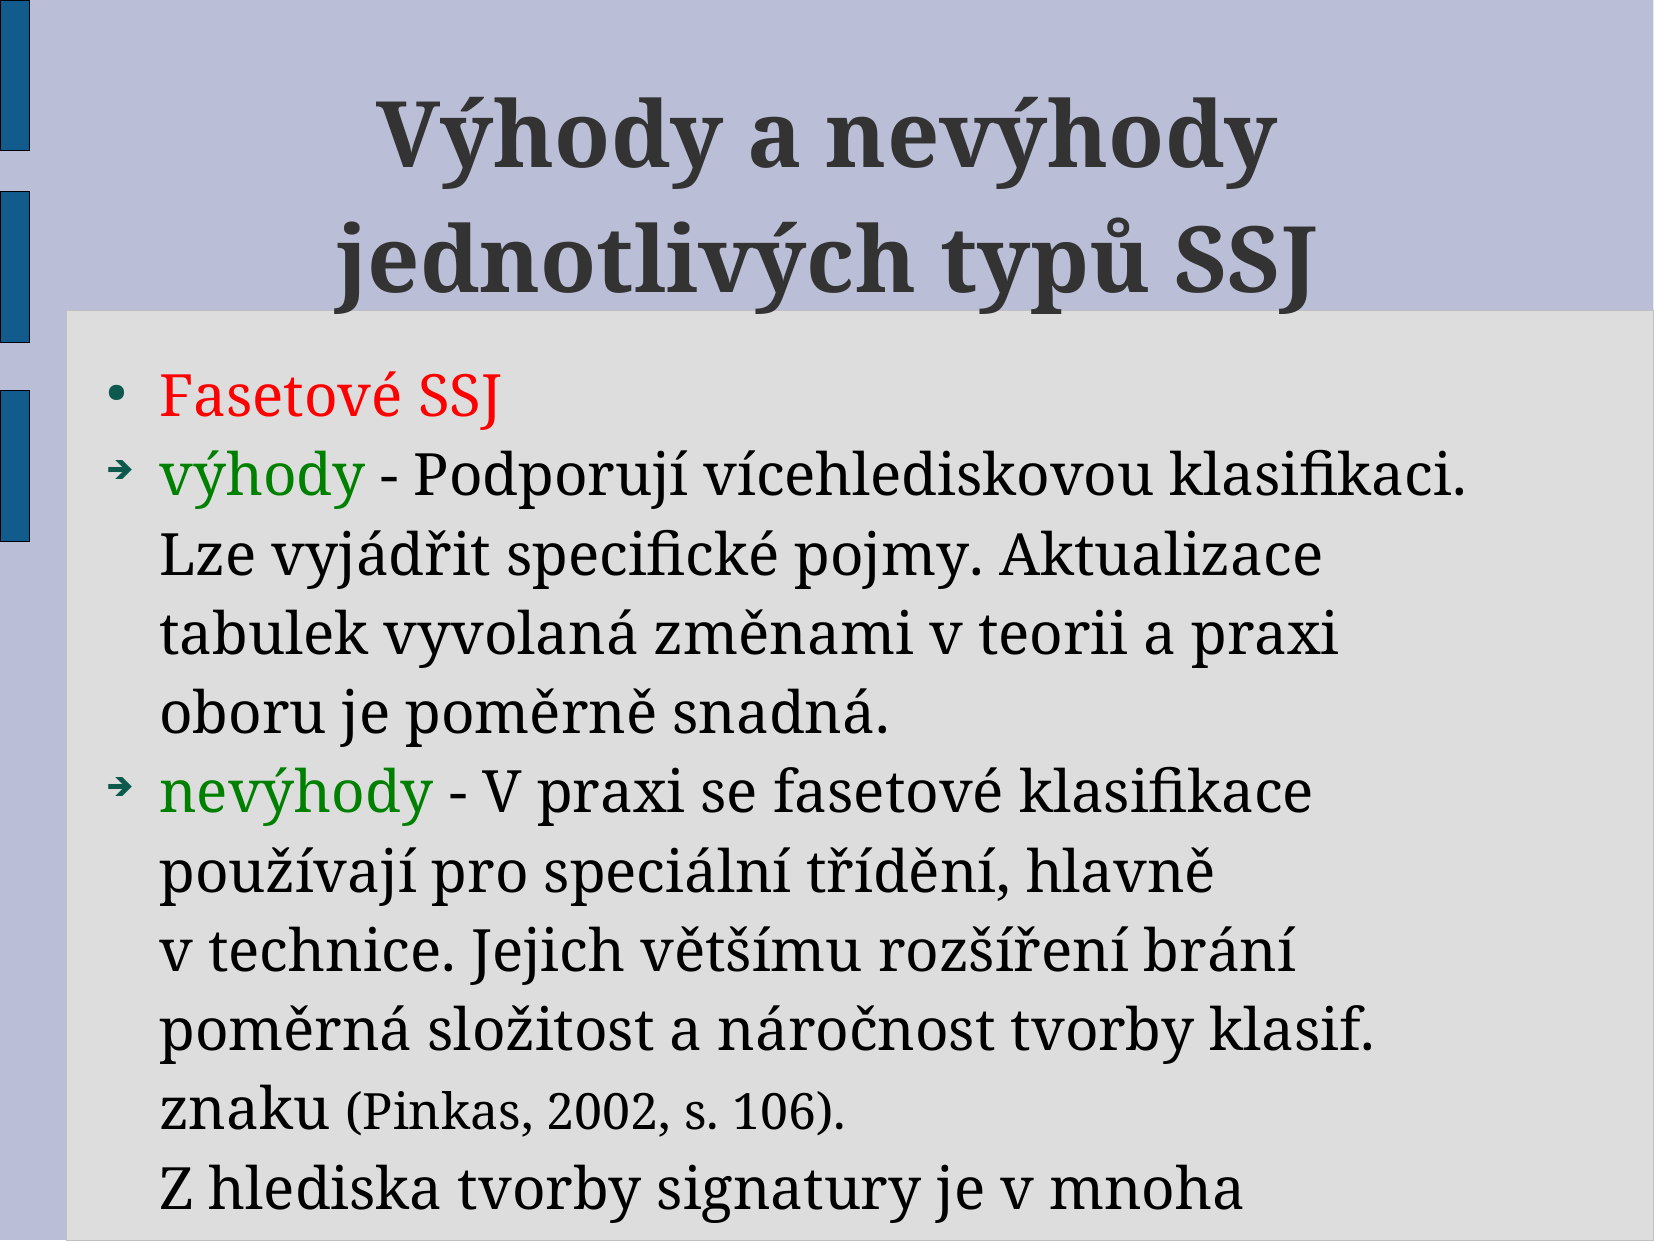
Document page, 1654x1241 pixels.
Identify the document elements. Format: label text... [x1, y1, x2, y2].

title Výhody a nevýhody jednotlivých typů SSJ [121, 90, 1534, 299]
list Fasetové SSJ výhody - Podporují vícehlediskovou klasifikaci. Lze vyjádřit specifické pojmy. Aktualizace tabulek vyvolaná změnami v teorii a praxi oboru je poměrně snadná. nevýhody - V praxi se fasetové klasifikace používají pro speciální třídění, hlavně v technice. Jejich většímu rozšíření brání poměrná složitost a náročnost tvorby klasif. znaku (Pinkas, 2002, s. 106). Z hlediska tvorby signatury je v mnoha případech nevýhodou dlouhá notace. [88, 354, 1501, 1138]
